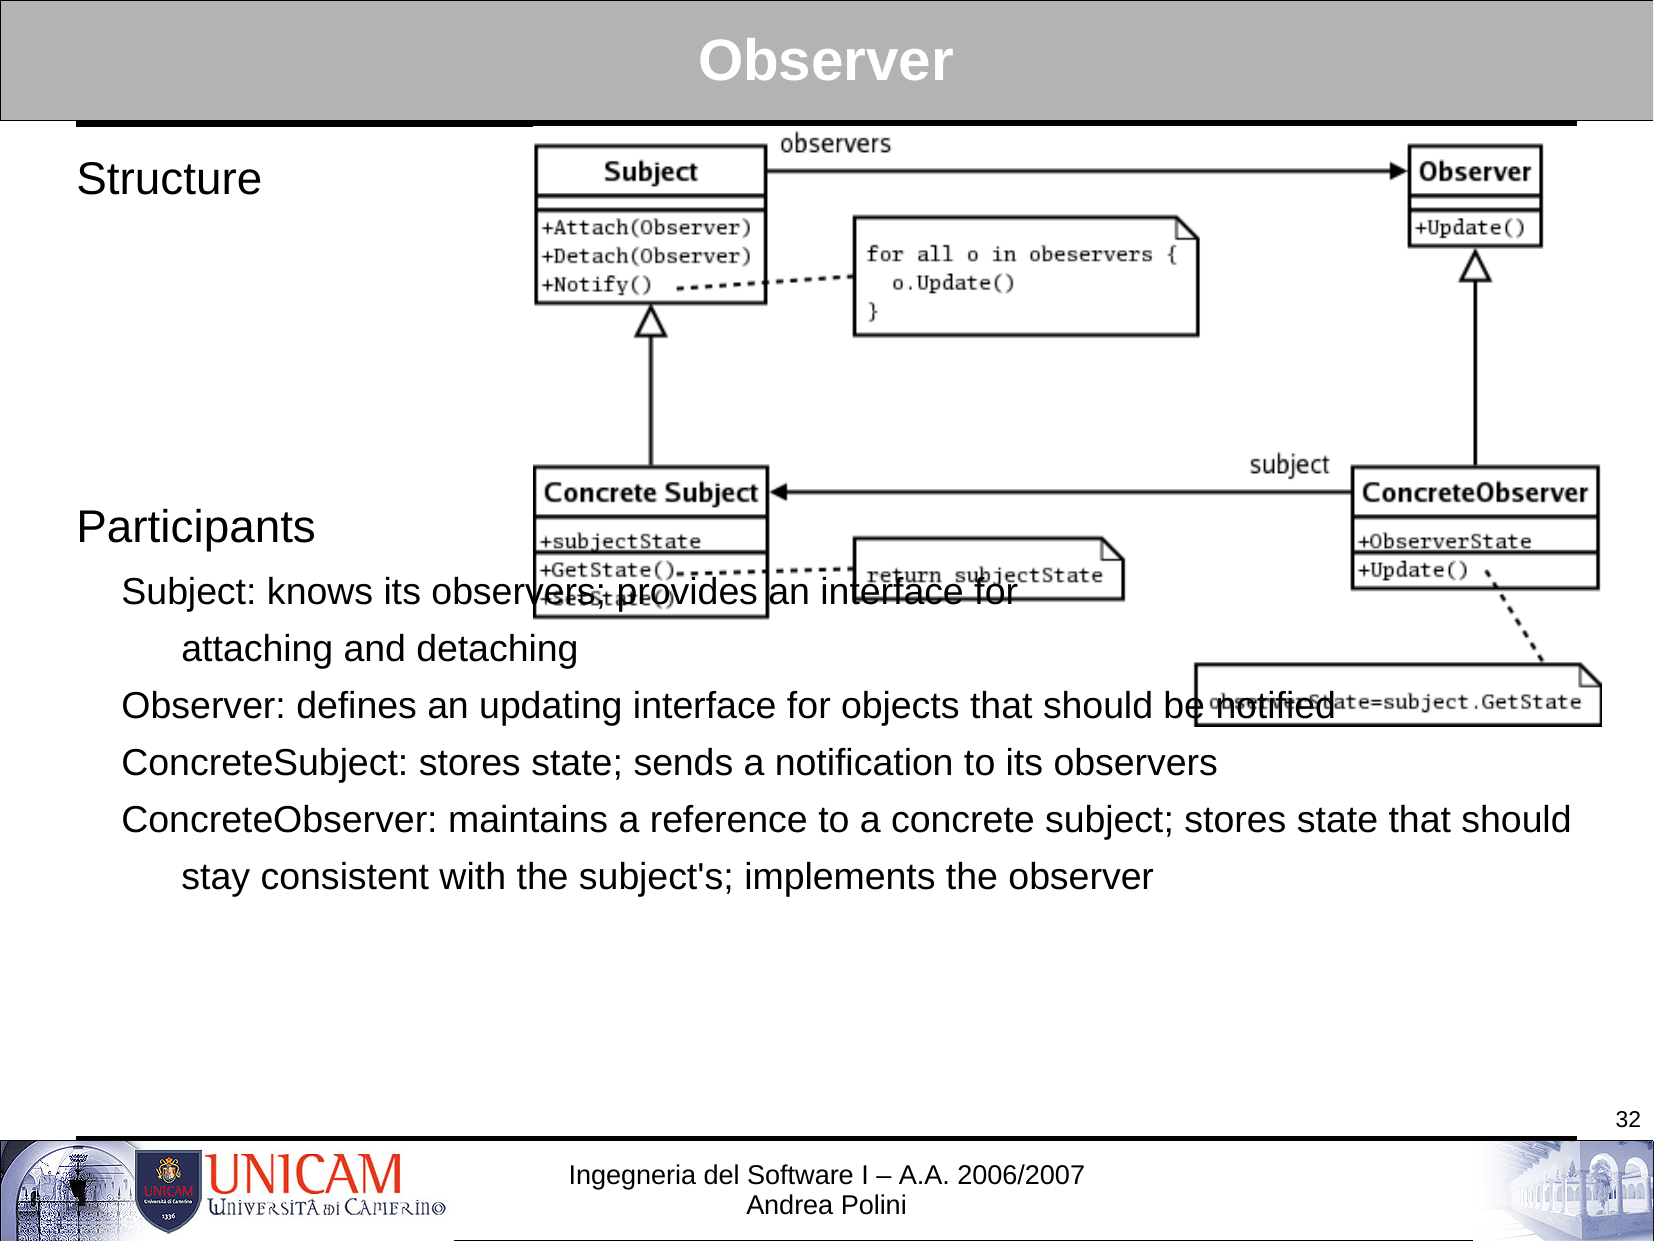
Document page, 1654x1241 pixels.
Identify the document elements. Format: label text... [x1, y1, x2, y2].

picture [1473, 1141, 1654, 1241]
picture [0, 1141, 454, 1241]
list Structure Participants Subject: knows its observers; provides an interface for attaching and detaching Observer: defines an updating interface for objects that should be notified ConcreteSubject: stores state; sends a notification to its observers ConcreteObserver: maintains a reference to a concrete subject; stores state that should stay consistent with the subject's; implements the observer [76, 152, 1577, 1096]
title Observer [0, 0, 1653, 121]
picture [533, 126, 1602, 727]
